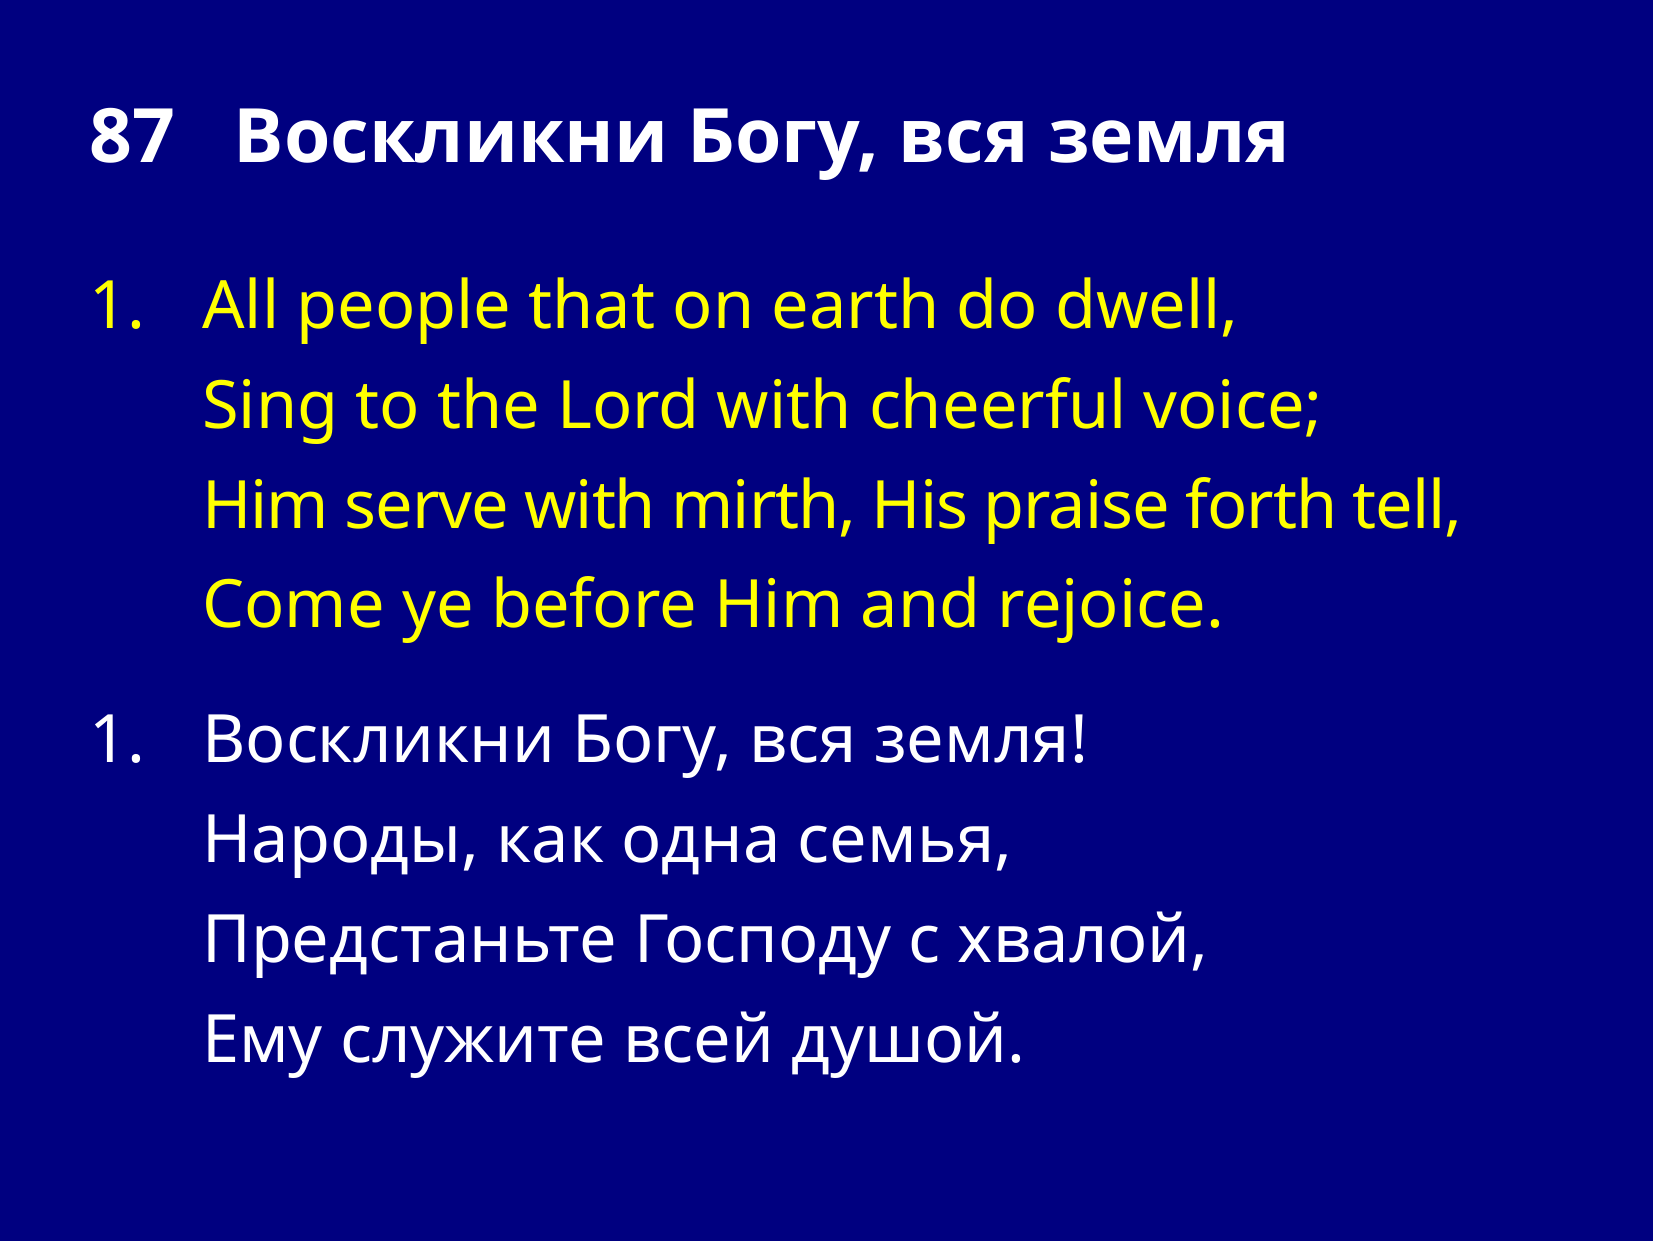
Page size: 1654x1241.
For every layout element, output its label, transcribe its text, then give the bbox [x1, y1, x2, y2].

text_box 1. Воскликни Богу, вся земля! Народы, как одна семья, Предстаньте Господу с хвалой, Ему служите всей душой. [75, 675, 1576, 1163]
text_box 87 Воскликни Богу, вся земля [75, 75, 1576, 188]
text_box 1. All people that on earth do dwell, Sing to the Lord with cheerful voice; Him serve with mirth, His praise forth tell, Come ye before Him and rejoice. [75, 150, 1653, 638]
